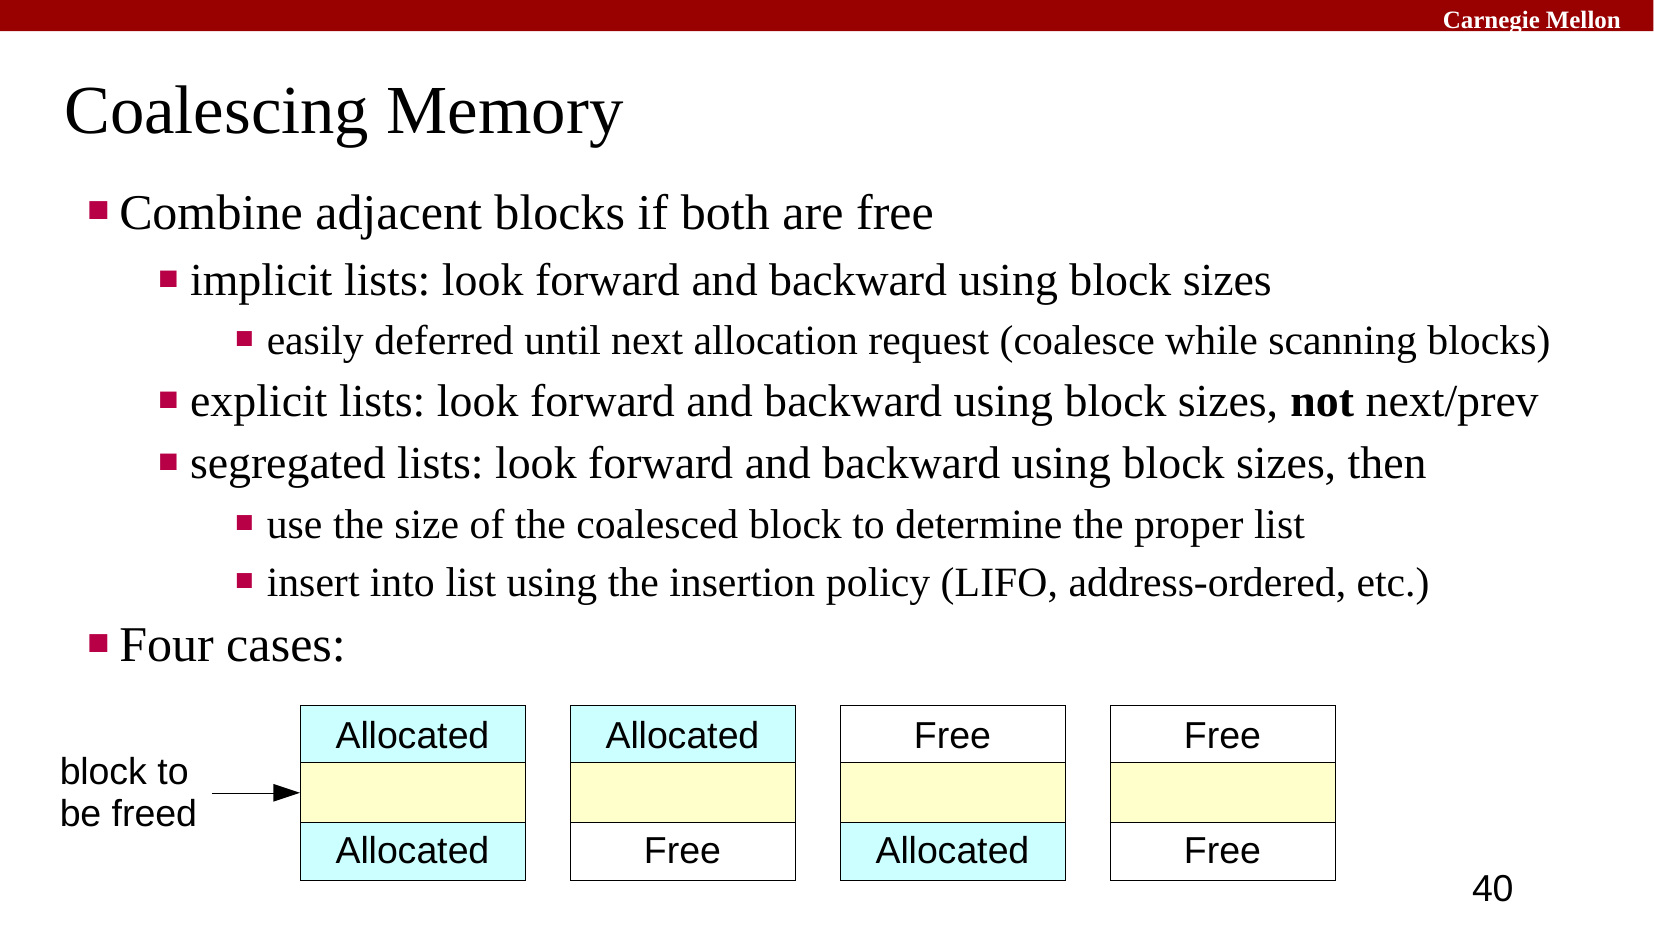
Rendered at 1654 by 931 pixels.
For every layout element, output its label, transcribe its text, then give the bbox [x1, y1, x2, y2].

list Combine adjacent blocks if both are free implicit lists: look forward and backward using block sizes easily deferred until next allocation request (coalesce while scanning blocks) explicit lists: look forward and backward using block sizes, not next/prev segregated lists: look forward and backward using block sizes, then use the size of the coalesced block to determine the proper list insert into list using the insertion policy (LIFO, address-ordered, etc.) Four cases: [71, 184, 1576, 691]
text_box Free [1110, 823, 1336, 881]
text_box Allocated [570, 705, 796, 762]
text_box block to be freed [45, 743, 212, 843]
title Coalescing Memory [64, 58, 1576, 163]
text_box Allocated [300, 823, 526, 881]
text_box [570, 762, 796, 823]
text_box Free [840, 705, 1066, 762]
text_box [840, 762, 1066, 823]
text_box [300, 762, 526, 823]
text_box Allocated [300, 705, 526, 762]
text_box Free [1110, 705, 1336, 762]
text_box Free [570, 823, 796, 881]
text_box Allocated [840, 823, 1066, 881]
text_box [1110, 762, 1336, 823]
